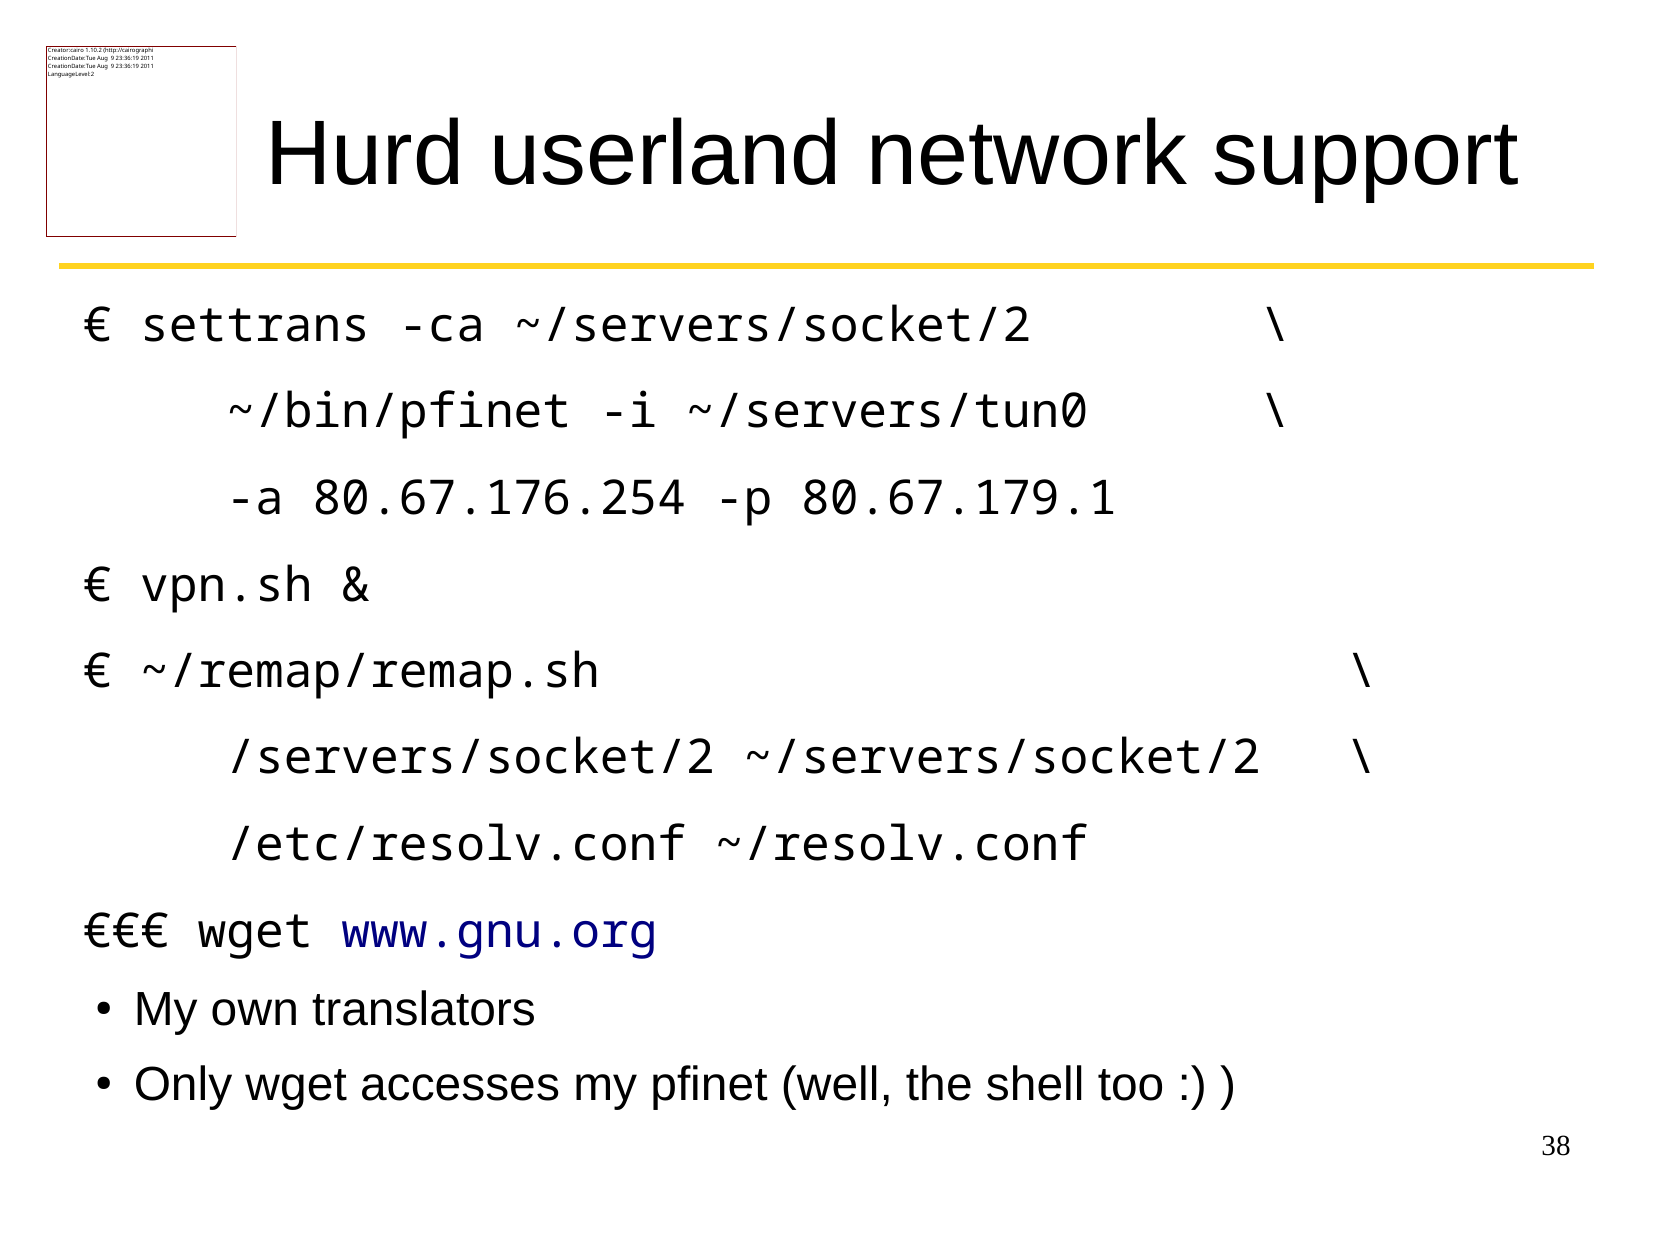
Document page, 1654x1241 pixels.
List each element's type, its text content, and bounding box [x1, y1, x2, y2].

title Hurd userland network support [265, 49, 1571, 257]
list € settrans -ca ~/servers/socket/2 \ ~/bin/pfinet -i ~/servers/tun0 \ -a 80.67.176.254 -p 80.67.179.1 € vpn.sh & € ~/remap/remap.sh \ /servers/socket/2 ~/servers/socket/2 \ /etc/resolv.conf ~/resolv.conf €€€ wget www.gnu.org My own translators Only wget accesses my pfinet (well, the shell too :) ) [82, 290, 1571, 1123]
